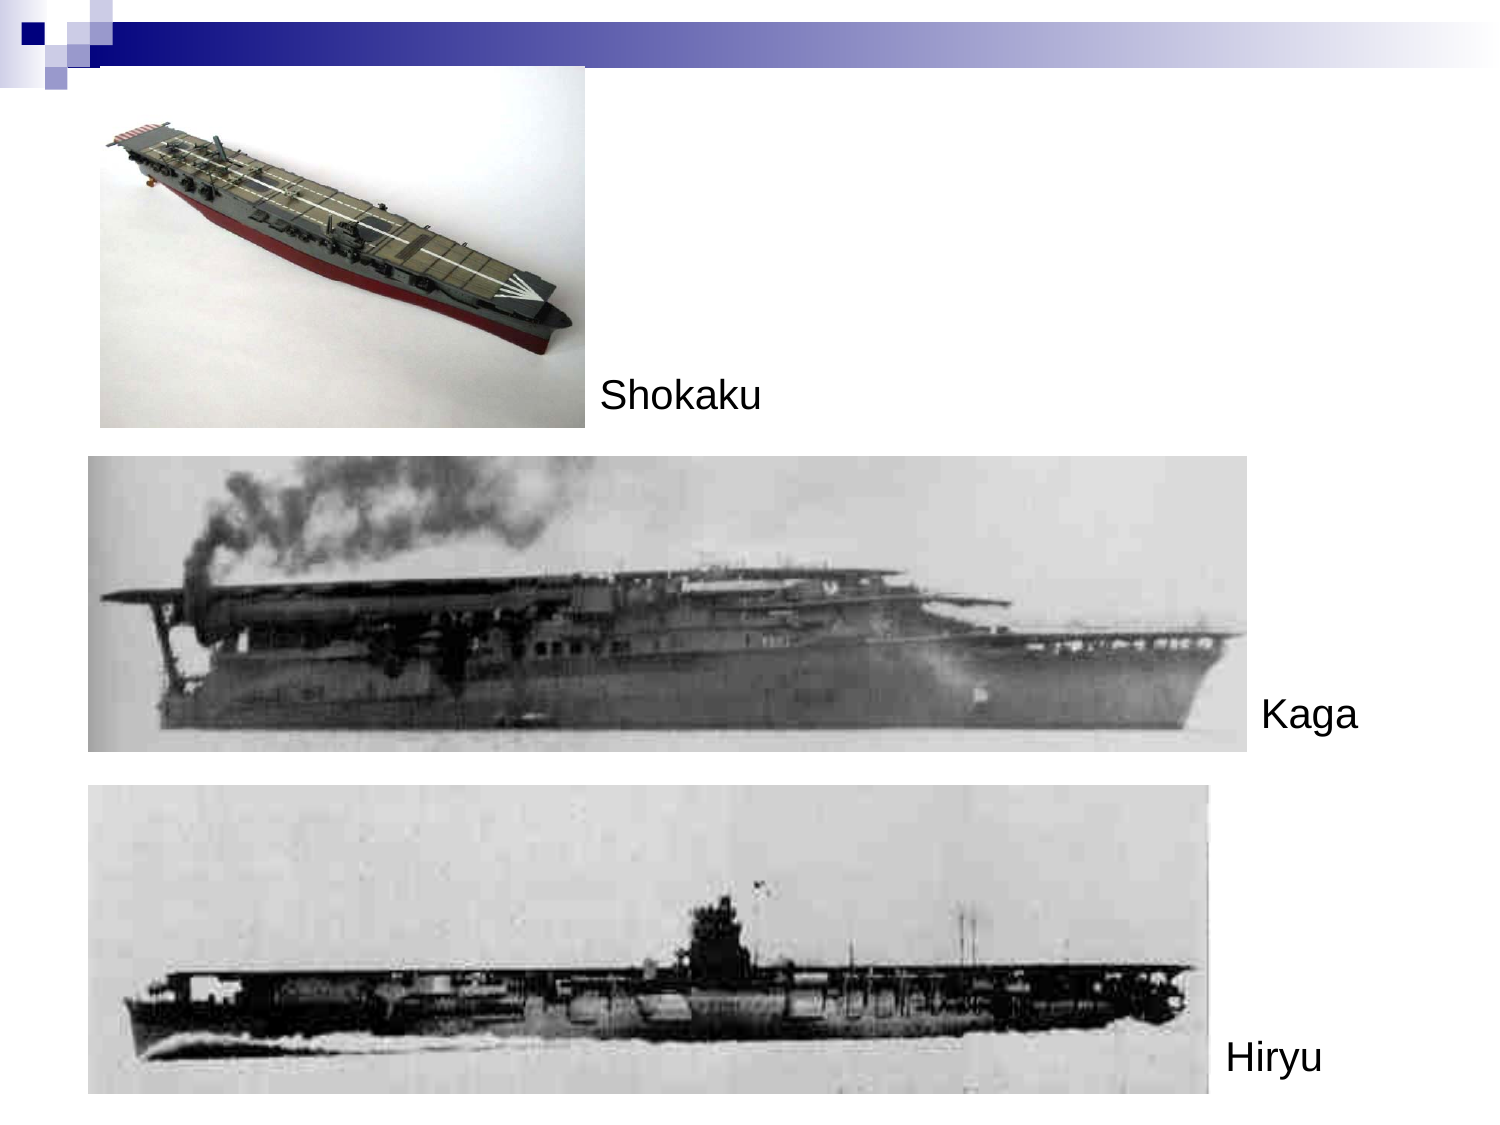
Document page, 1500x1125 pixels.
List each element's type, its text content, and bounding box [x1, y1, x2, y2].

text_box Kaga [1246, 668, 1500, 755]
title Shokaku [584, 350, 1036, 436]
picture [88, 785, 1211, 1094]
picture [88, 456, 1247, 752]
text_box Hiryu [1210, 1011, 1500, 1098]
picture [100, 66, 585, 429]
